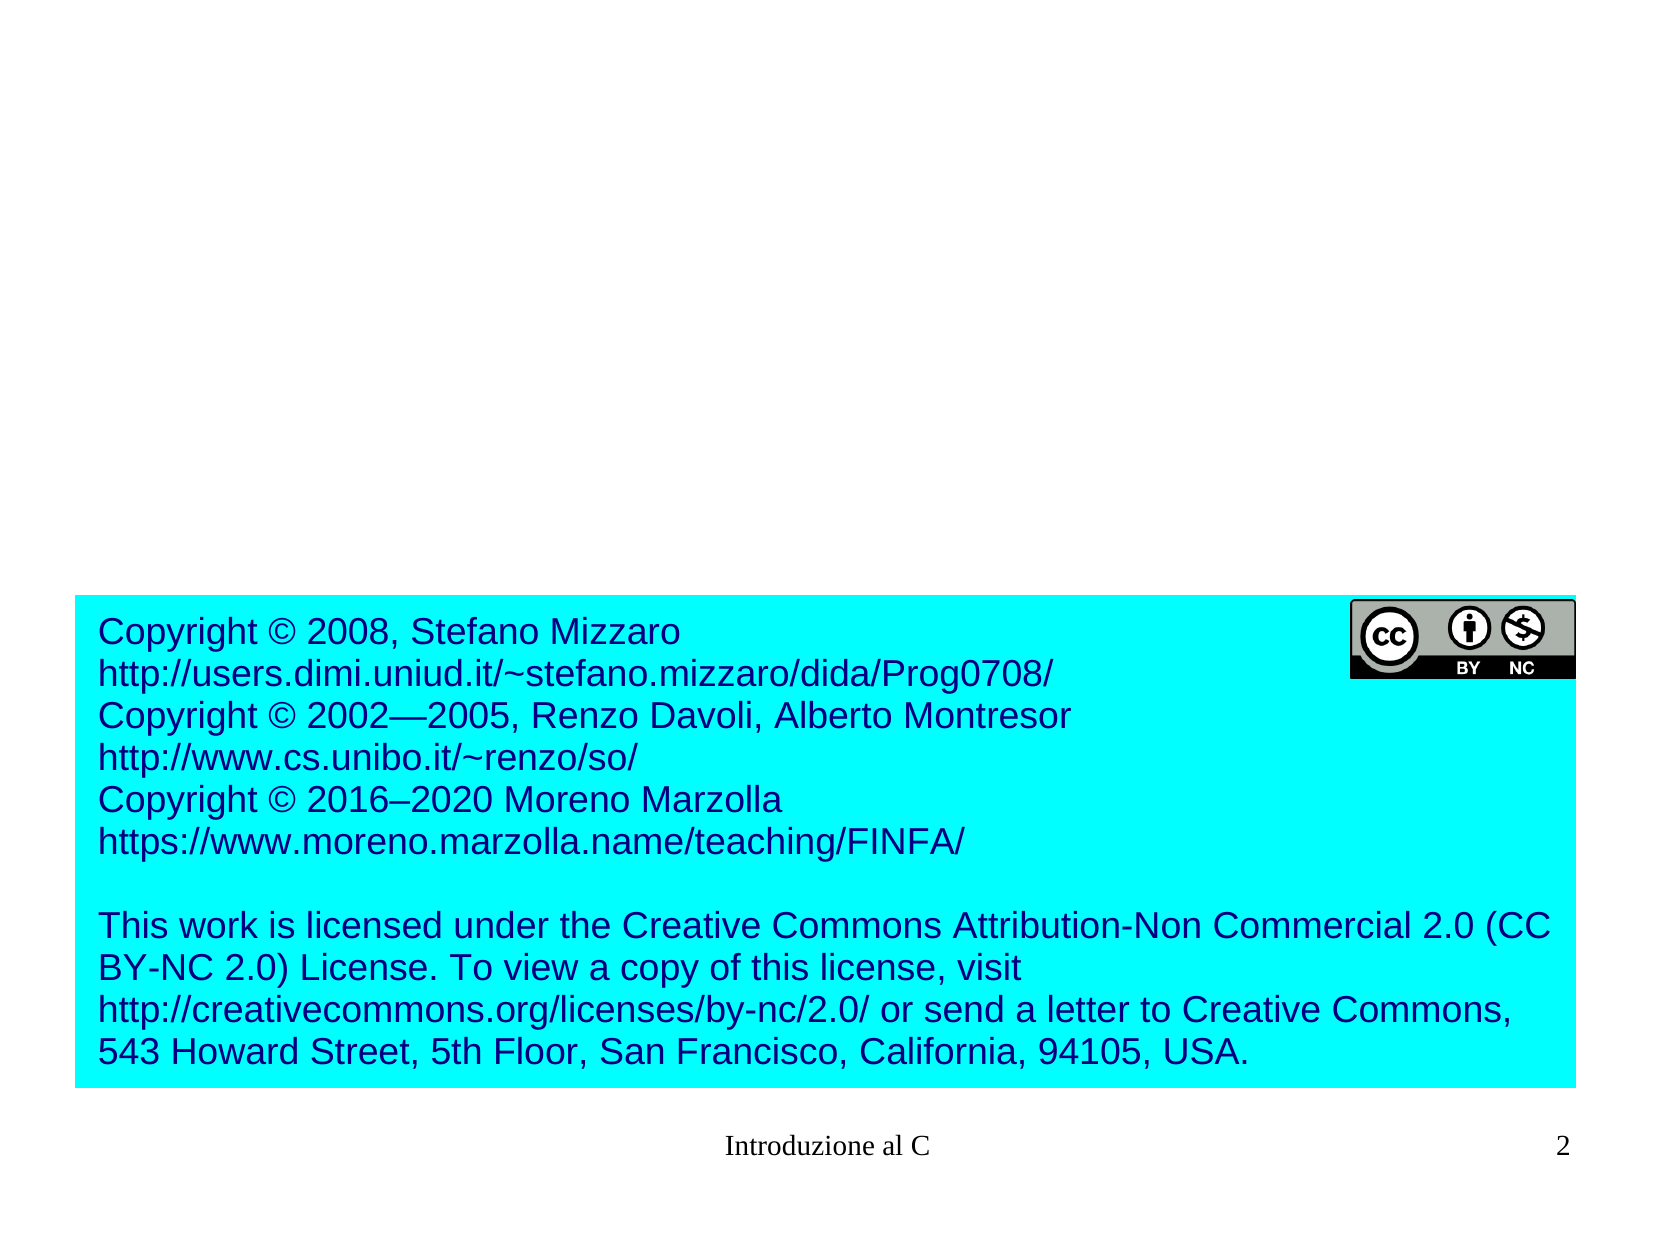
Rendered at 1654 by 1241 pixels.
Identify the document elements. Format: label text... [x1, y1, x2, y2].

picture [1350, 599, 1576, 679]
text_box Copyright © 2008, Stefano Mizzaro http://users.dimi.uniud.it/~stefano.mizzaro/dida/Prog0708/ Copyright © 2002—2005, Renzo Davoli, Alberto Montresor http://www.cs.unibo.it/~renzo/so/ Copyright © 2016–2020 Moreno Marzolla https://www.moreno.marzolla.name/teaching/FINFA/ This work is licensed under the Creative Commons Attribution-Non Commercial 2.0 (CC BY-NC 2.0) License. To view a copy of this license, visit http://creativecommons.org/licenses/by-nc/2.0/ or send a letter to Creative Commons, 543 Howard Street, 5th Floor, San Francisco, California, 94105, USA. [75, 595, 1576, 1088]
